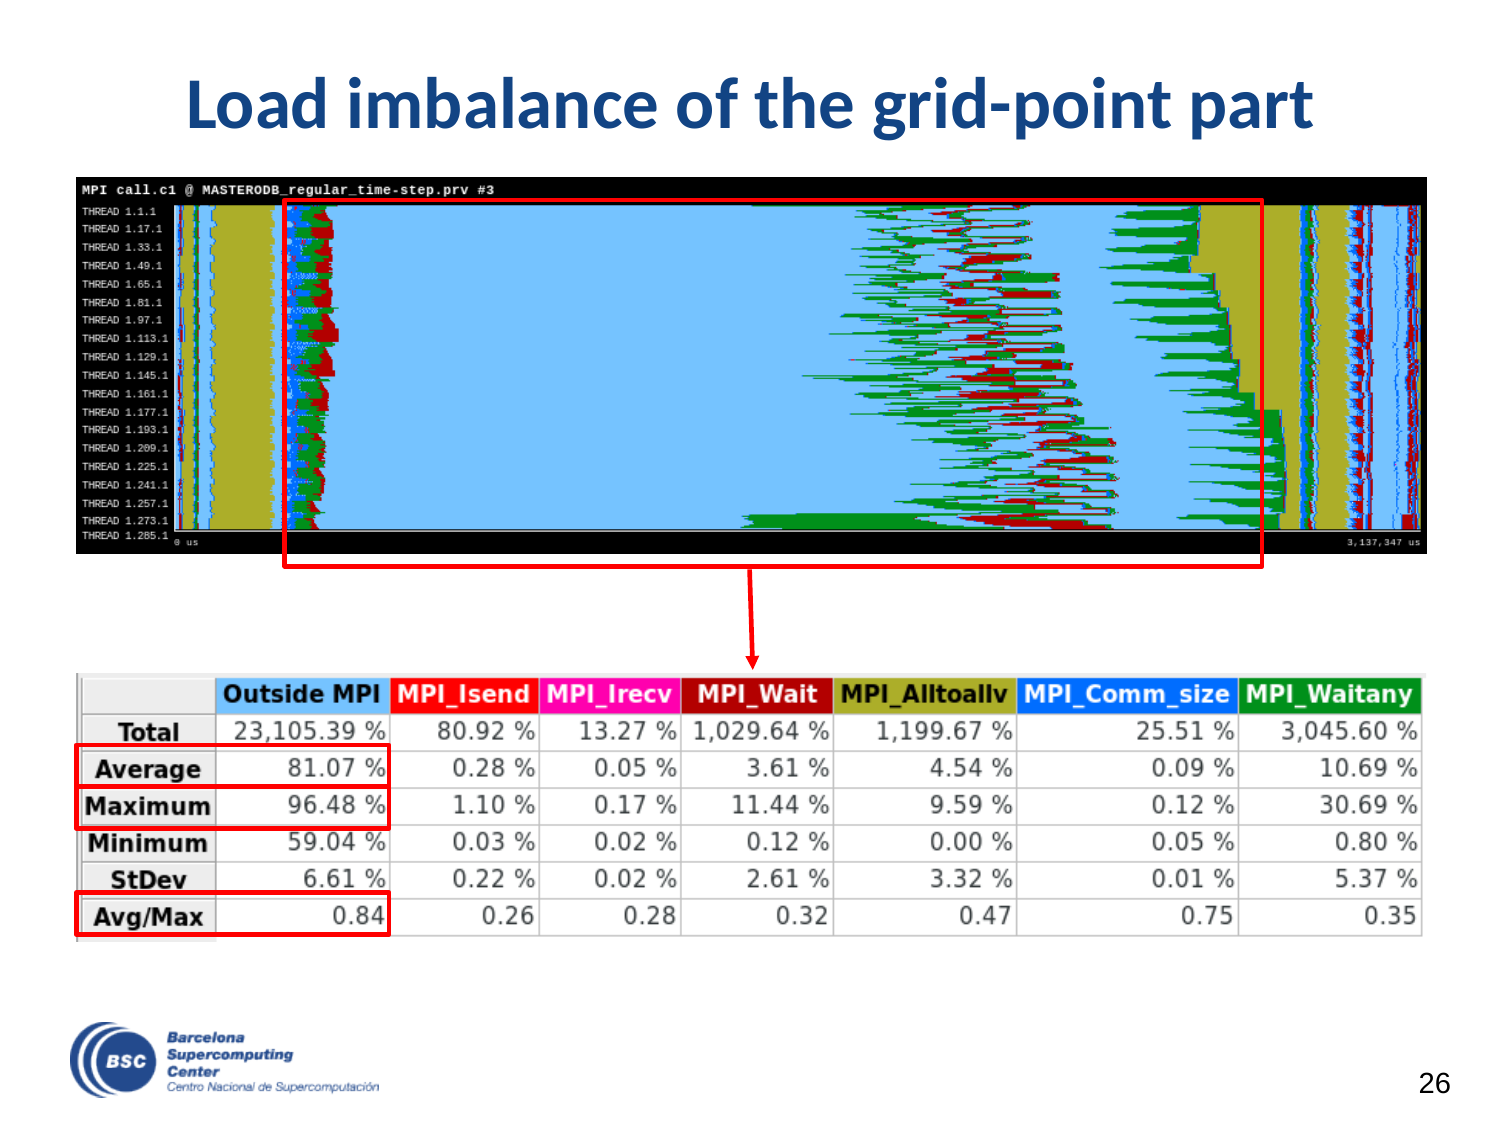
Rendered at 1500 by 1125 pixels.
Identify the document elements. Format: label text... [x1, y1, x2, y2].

picture [76, 673, 1427, 942]
picture [76, 177, 1427, 554]
picture [79, 895, 387, 932]
title Load imbalance of the grid-point part [76, 35, 1427, 174]
picture [79, 747, 387, 784]
picture [70, 1022, 379, 1098]
slide_number <number> [1403, 1038, 1494, 1125]
picture [79, 789, 387, 826]
picture [287, 202, 1260, 554]
